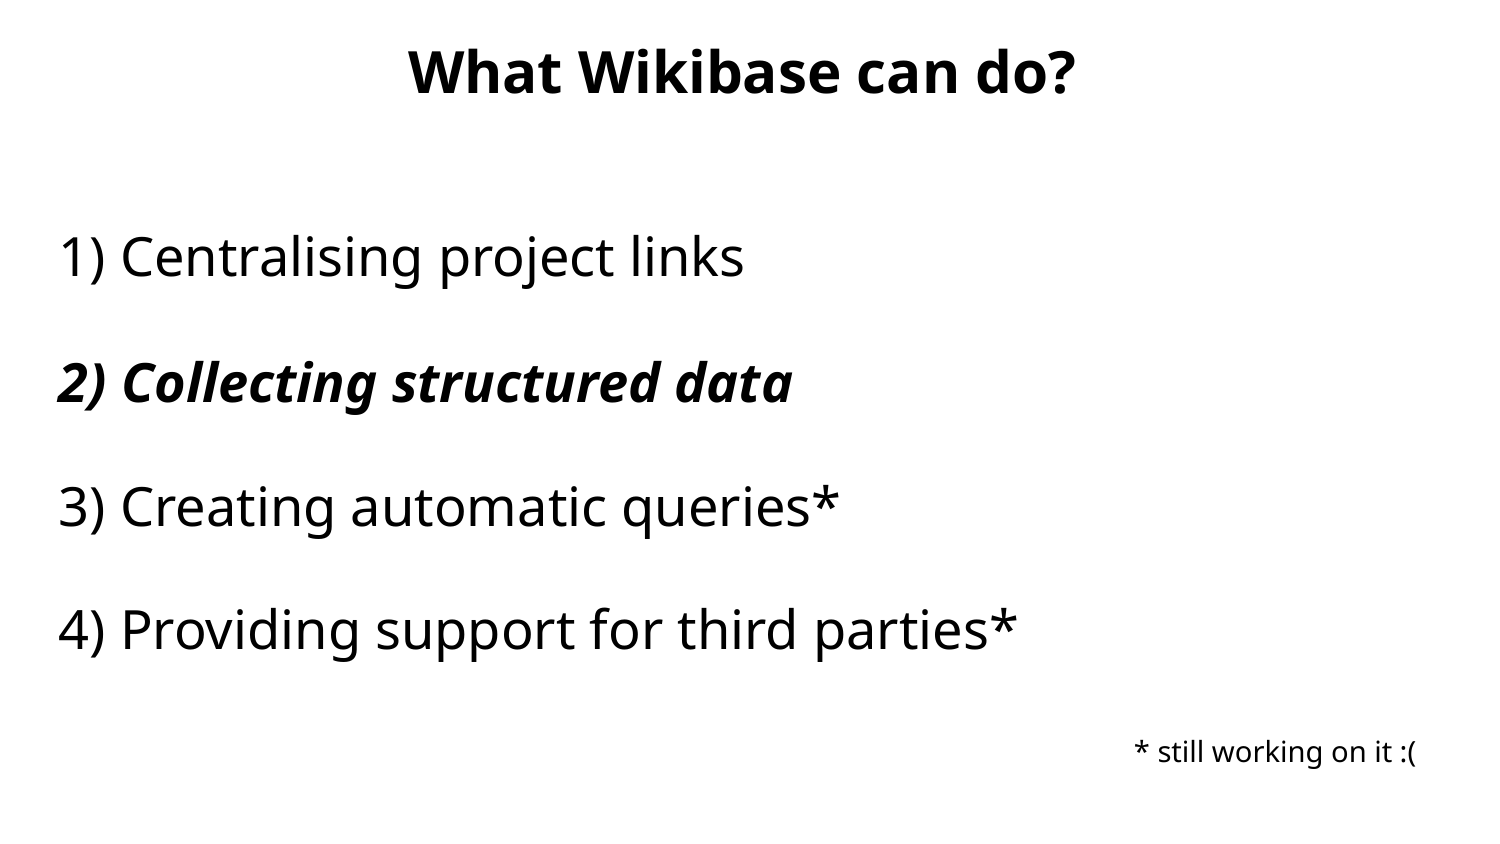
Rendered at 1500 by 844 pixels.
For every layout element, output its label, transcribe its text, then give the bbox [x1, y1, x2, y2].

subtitle Centralising project links Collecting structured data Creating automatic queries* Providing support for third parties* [59, 197, 1409, 688]
text_box What Wikibase can do? [307, 23, 1143, 133]
text_box * still working on it :( [1133, 731, 1453, 772]
